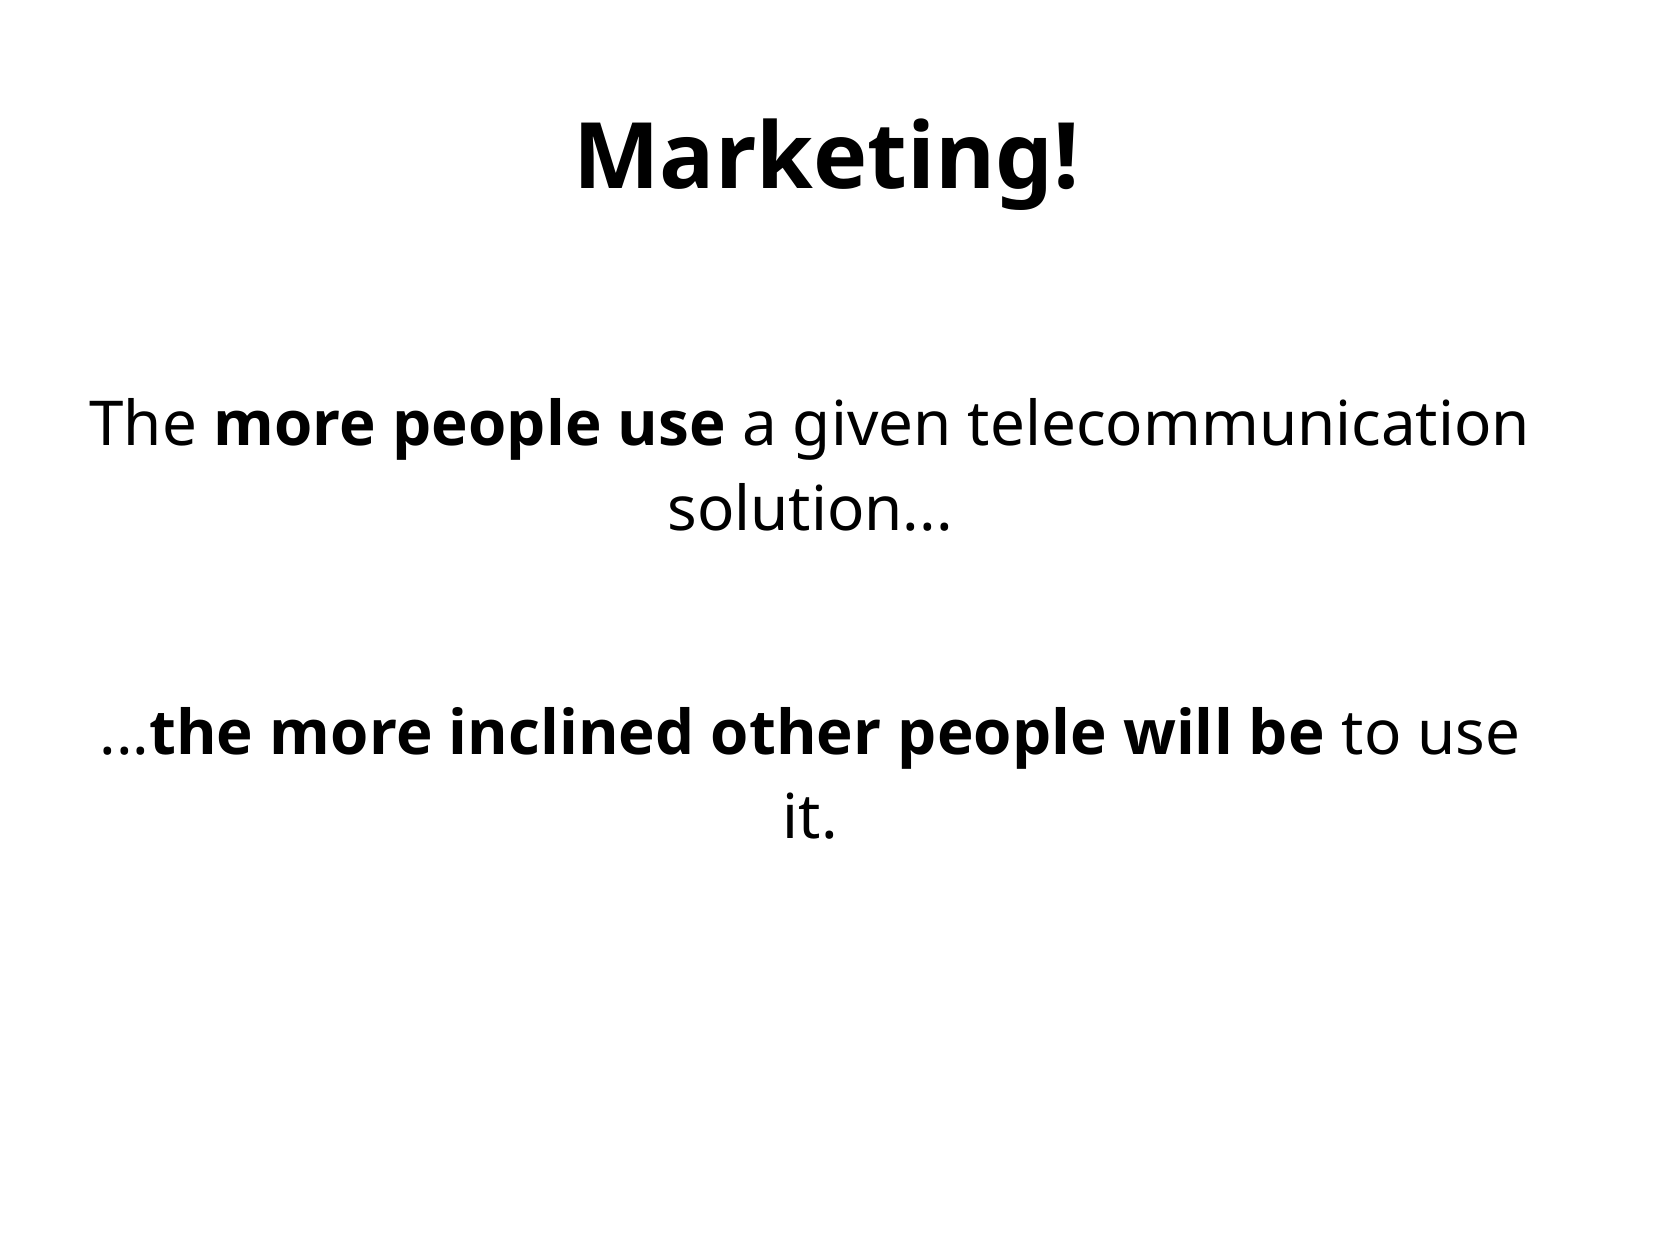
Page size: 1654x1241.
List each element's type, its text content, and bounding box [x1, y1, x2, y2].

list The more people use a given telecommunication solution... ...the more inclined other people will be to use it. [82, 379, 1538, 861]
title Marketing! [82, 49, 1571, 257]
